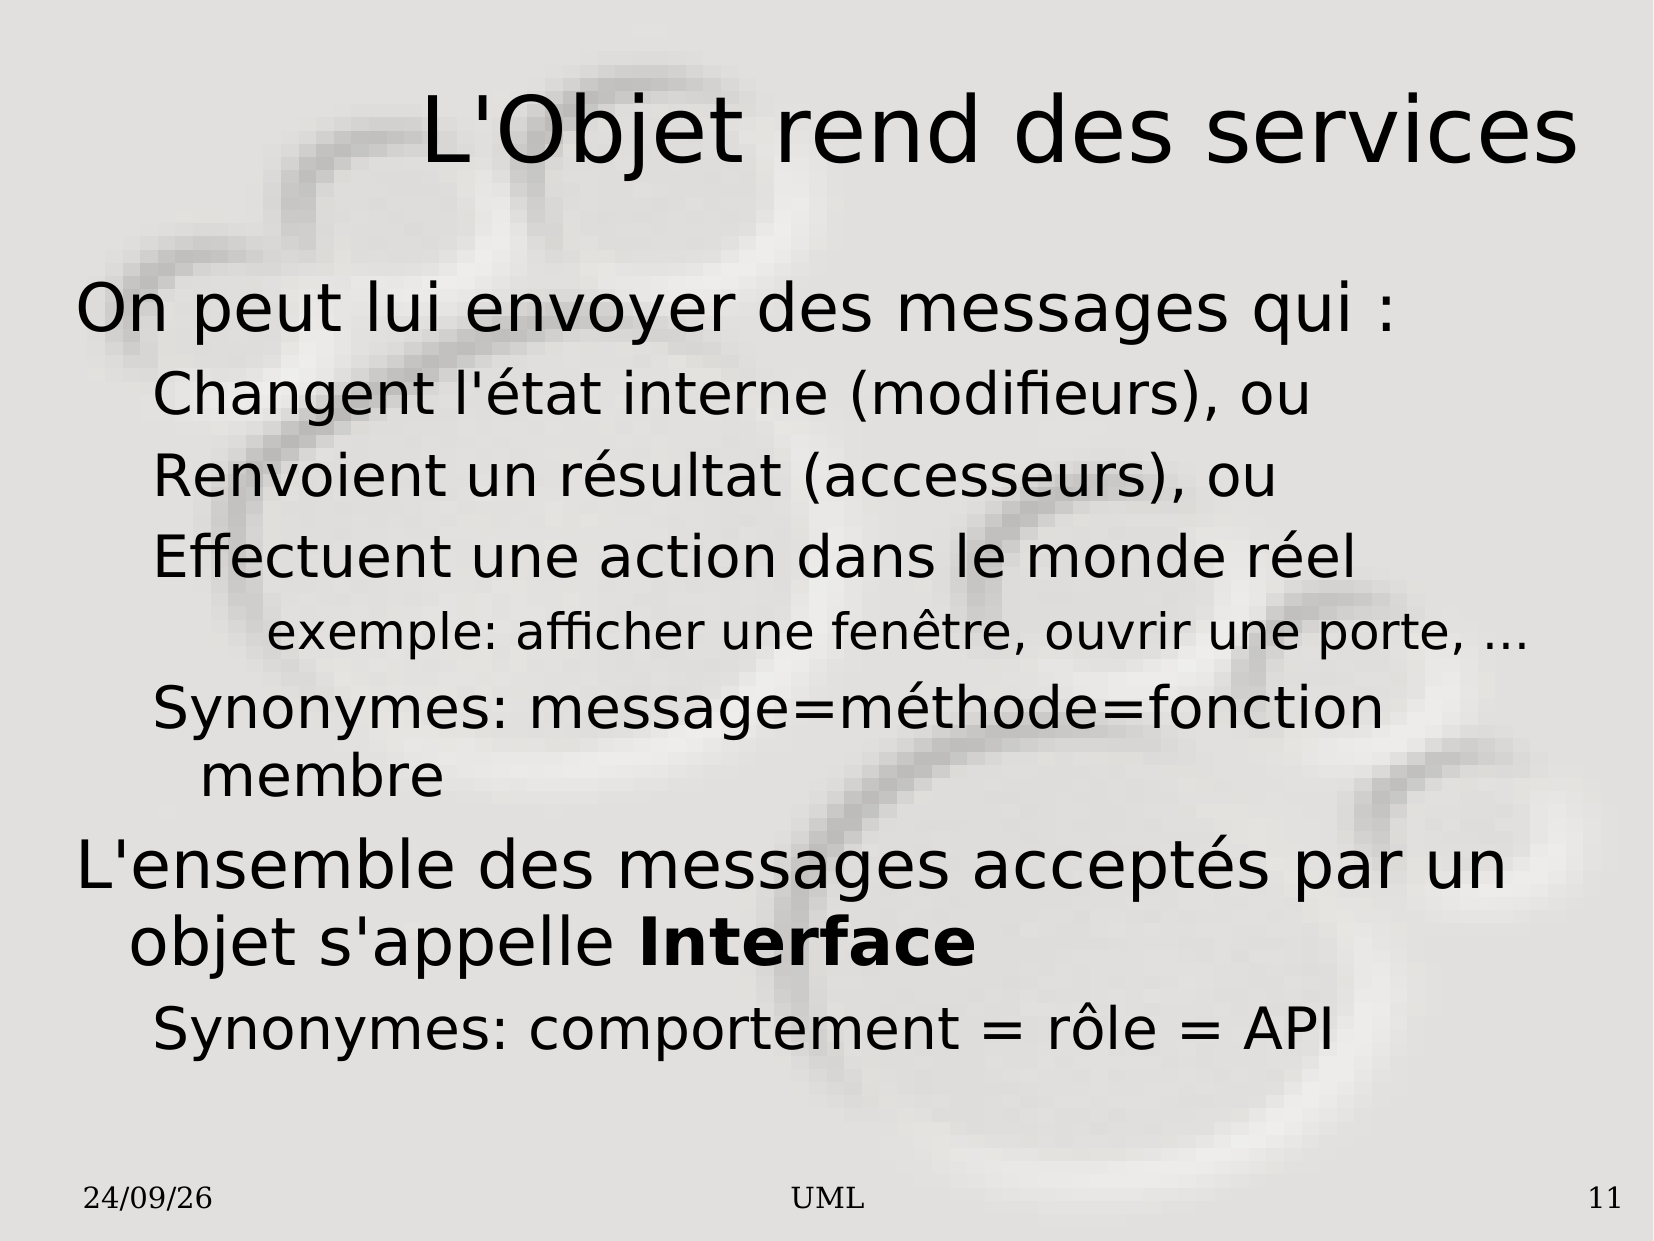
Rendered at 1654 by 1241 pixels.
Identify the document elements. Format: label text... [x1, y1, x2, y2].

picture [0, 0, 1654, 1241]
title L'Objet rend des services [316, 41, 1599, 221]
list On peut lui envoyer des messages qui : Changent l'état interne (modifieurs), ou Renvoient un résultat (accesseurs), ou Effectuent une action dans le monde réel exemple: afficher une fenêtre, ouvrir une porte, ... Synonymes: message=méthode=fonction membre L'ensemble des messages acceptés par un objet s'appelle Interface Synonymes: comportement = rôle = API [41, 261, 1610, 1072]
